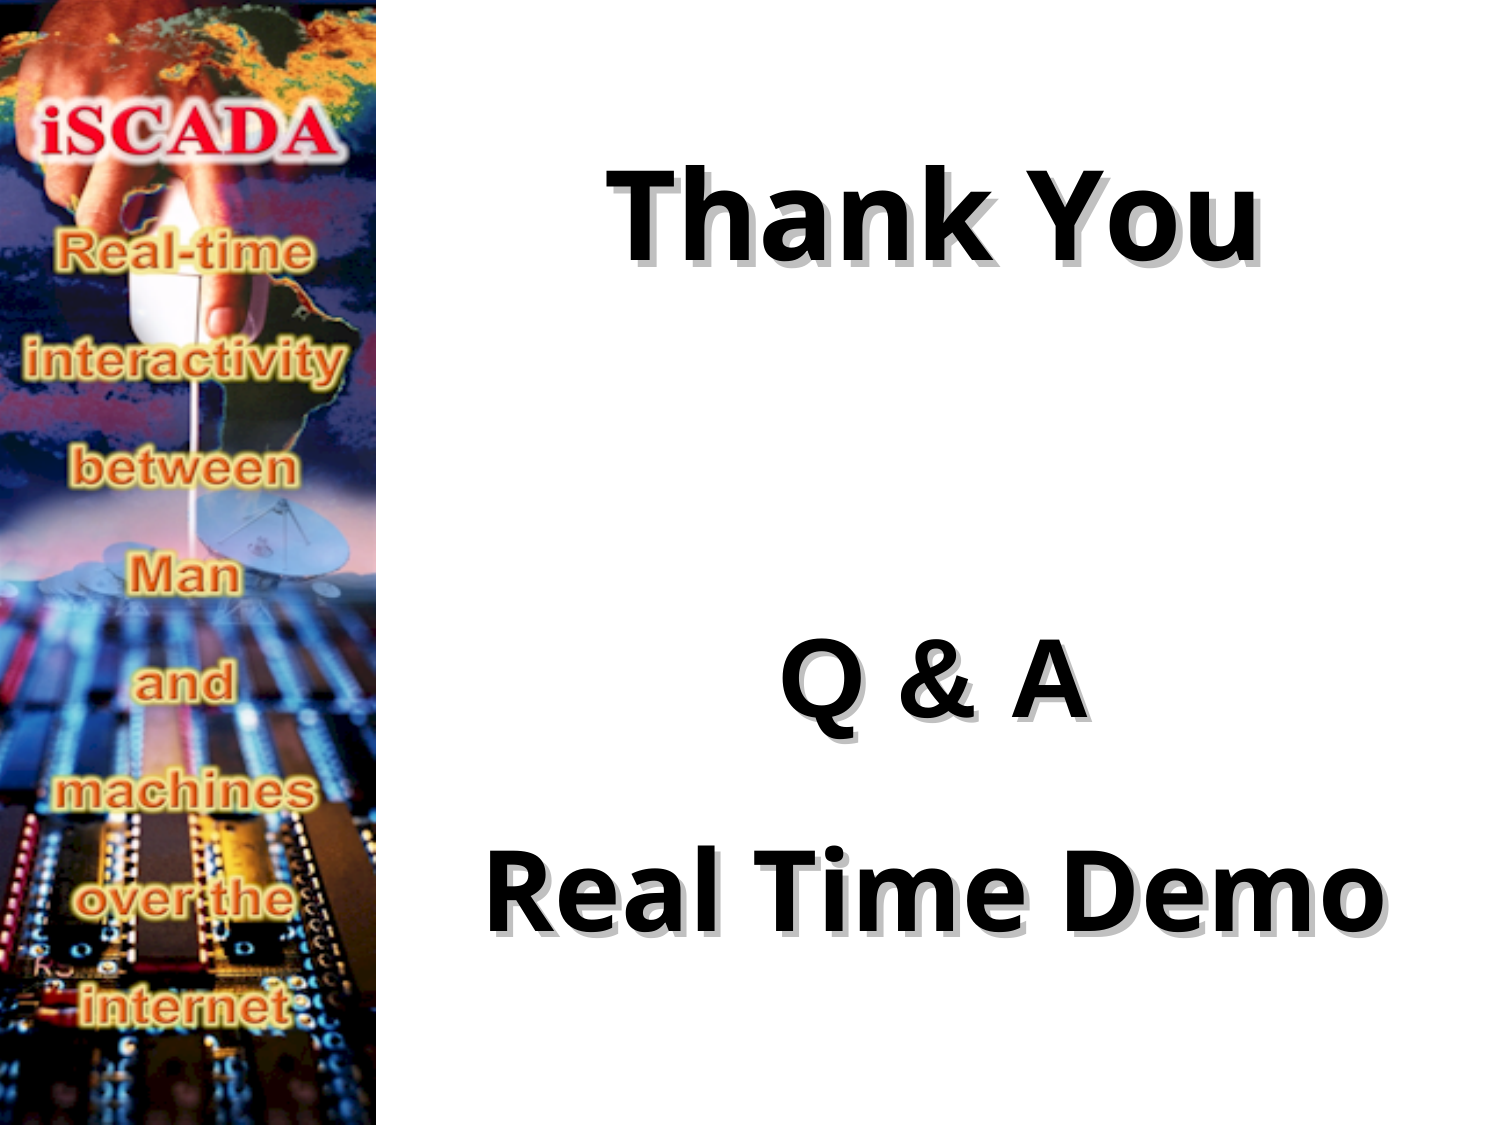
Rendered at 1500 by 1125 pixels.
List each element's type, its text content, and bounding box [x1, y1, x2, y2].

text_box Thank You Q & A Real Time Demo [424, 118, 1444, 973]
picture [0, 0, 376, 1125]
